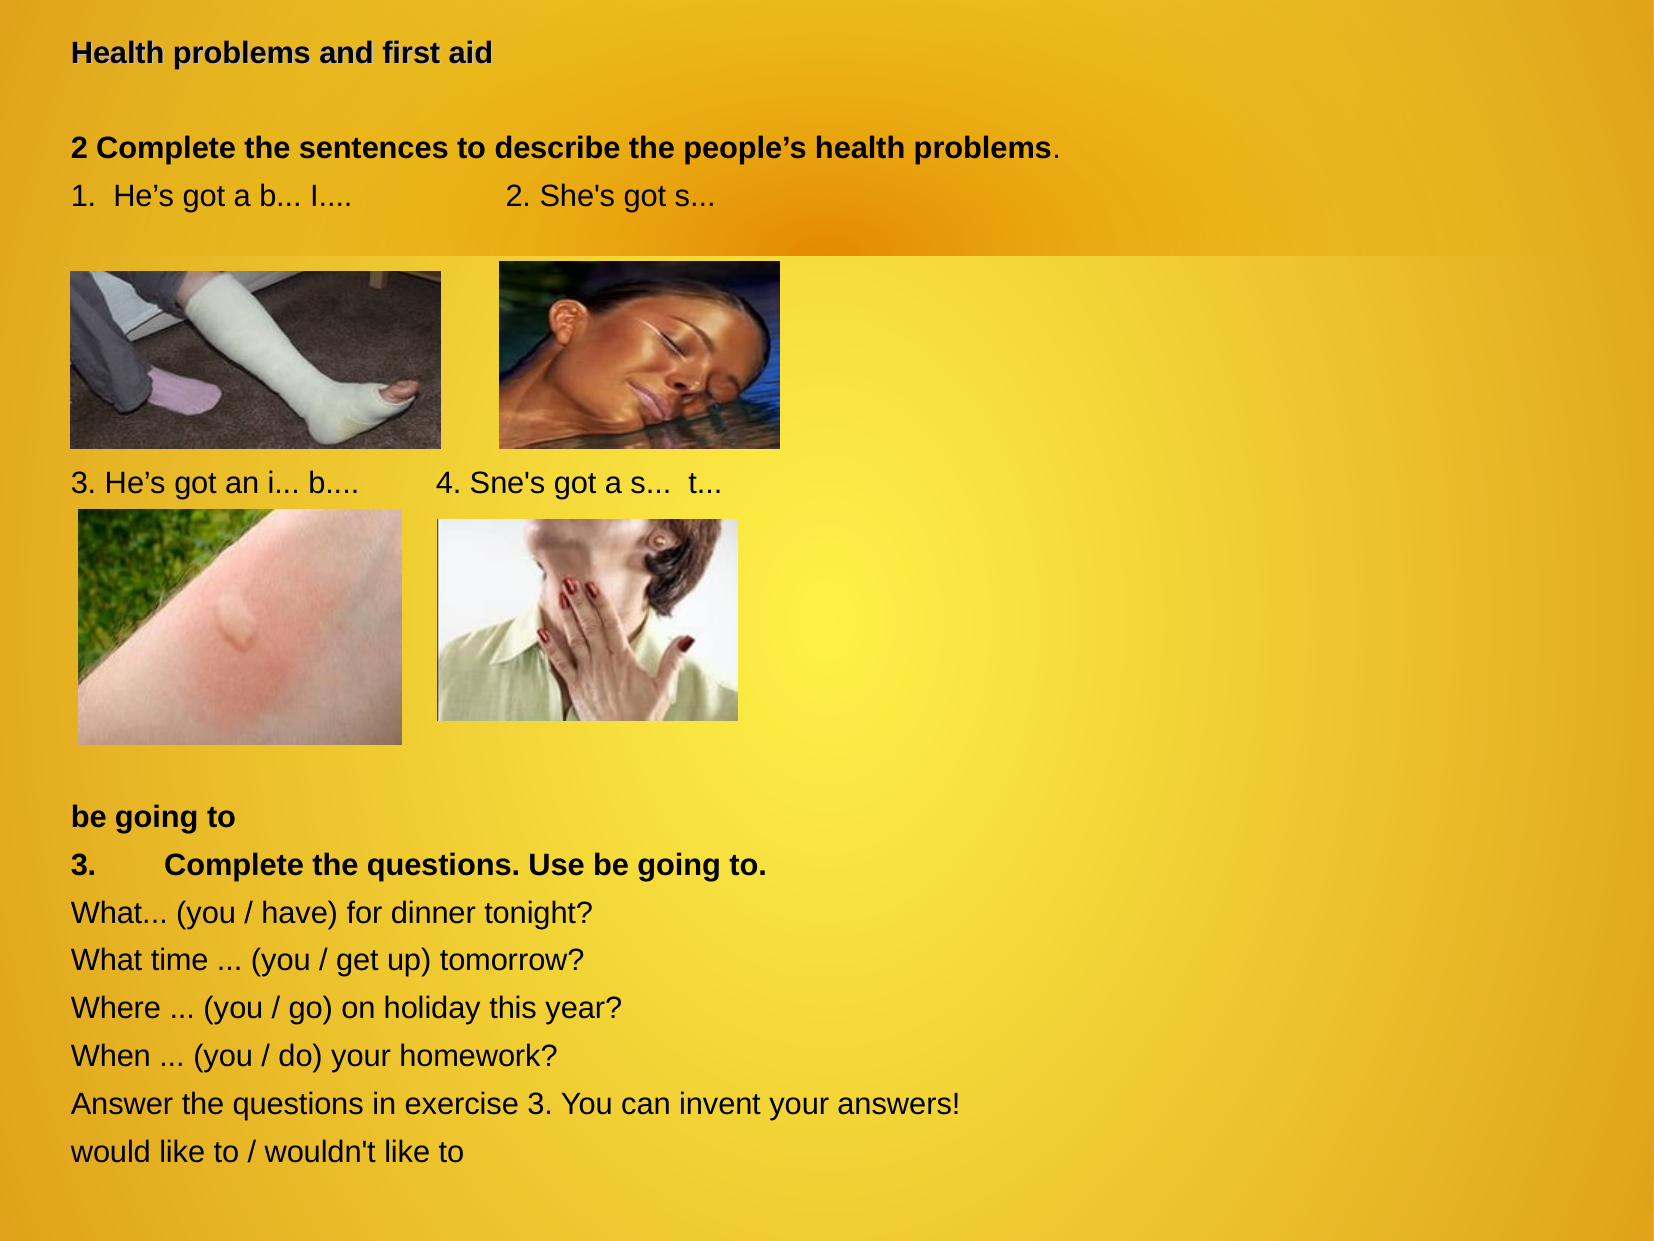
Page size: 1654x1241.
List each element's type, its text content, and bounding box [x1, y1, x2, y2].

picture [437, 519, 738, 721]
picture [78, 509, 402, 745]
picture [70, 271, 441, 449]
picture [499, 261, 780, 449]
list Health problems and first aid 2 Complete the sentences to describe the people’s health problems. 1. He’s got a b... I.... 2. She's got s... 3. He’s got an i... b.... 4. Sne's got a s... t... be going to 3. Complete the questions. Use be going to. What... (you / have) for dinner tonight? What time ... (you / get up) tomorrow? Where ... (you / go) on holiday this year? When ... (you / do) your homework? Answer the questions in exercise 3. You can invent your answers! would like to / wouldn't like to [70, 35, 1560, 1182]
